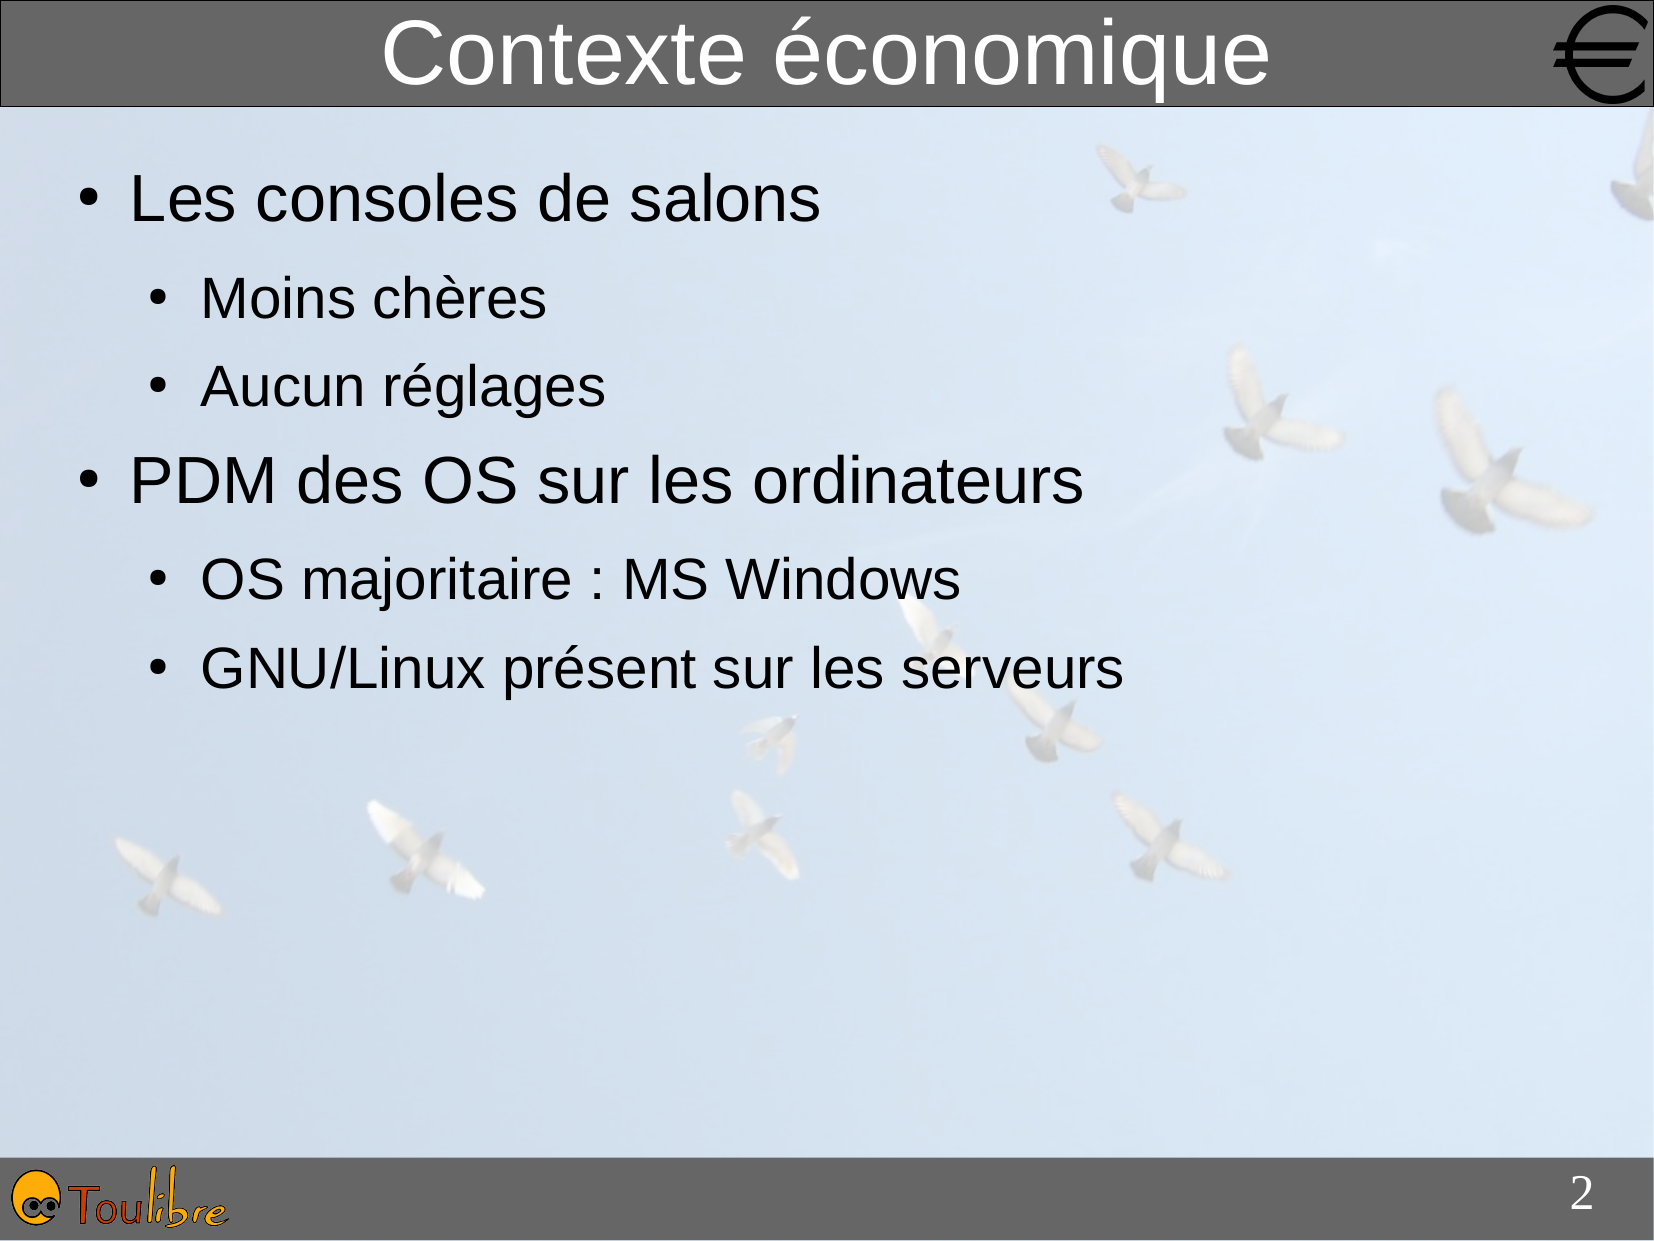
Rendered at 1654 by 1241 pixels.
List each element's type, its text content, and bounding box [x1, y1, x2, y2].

list Les consoles de salons Moins chères Aucun réglages PDM des OS sur les ordinateurs OS majoritaire : MS Windows GNU/Linux présent sur les serveurs [59, 161, 1595, 1093]
picture [11, 1165, 229, 1228]
title Contexte économique [0, 0, 1654, 107]
picture [1553, 5, 1648, 104]
